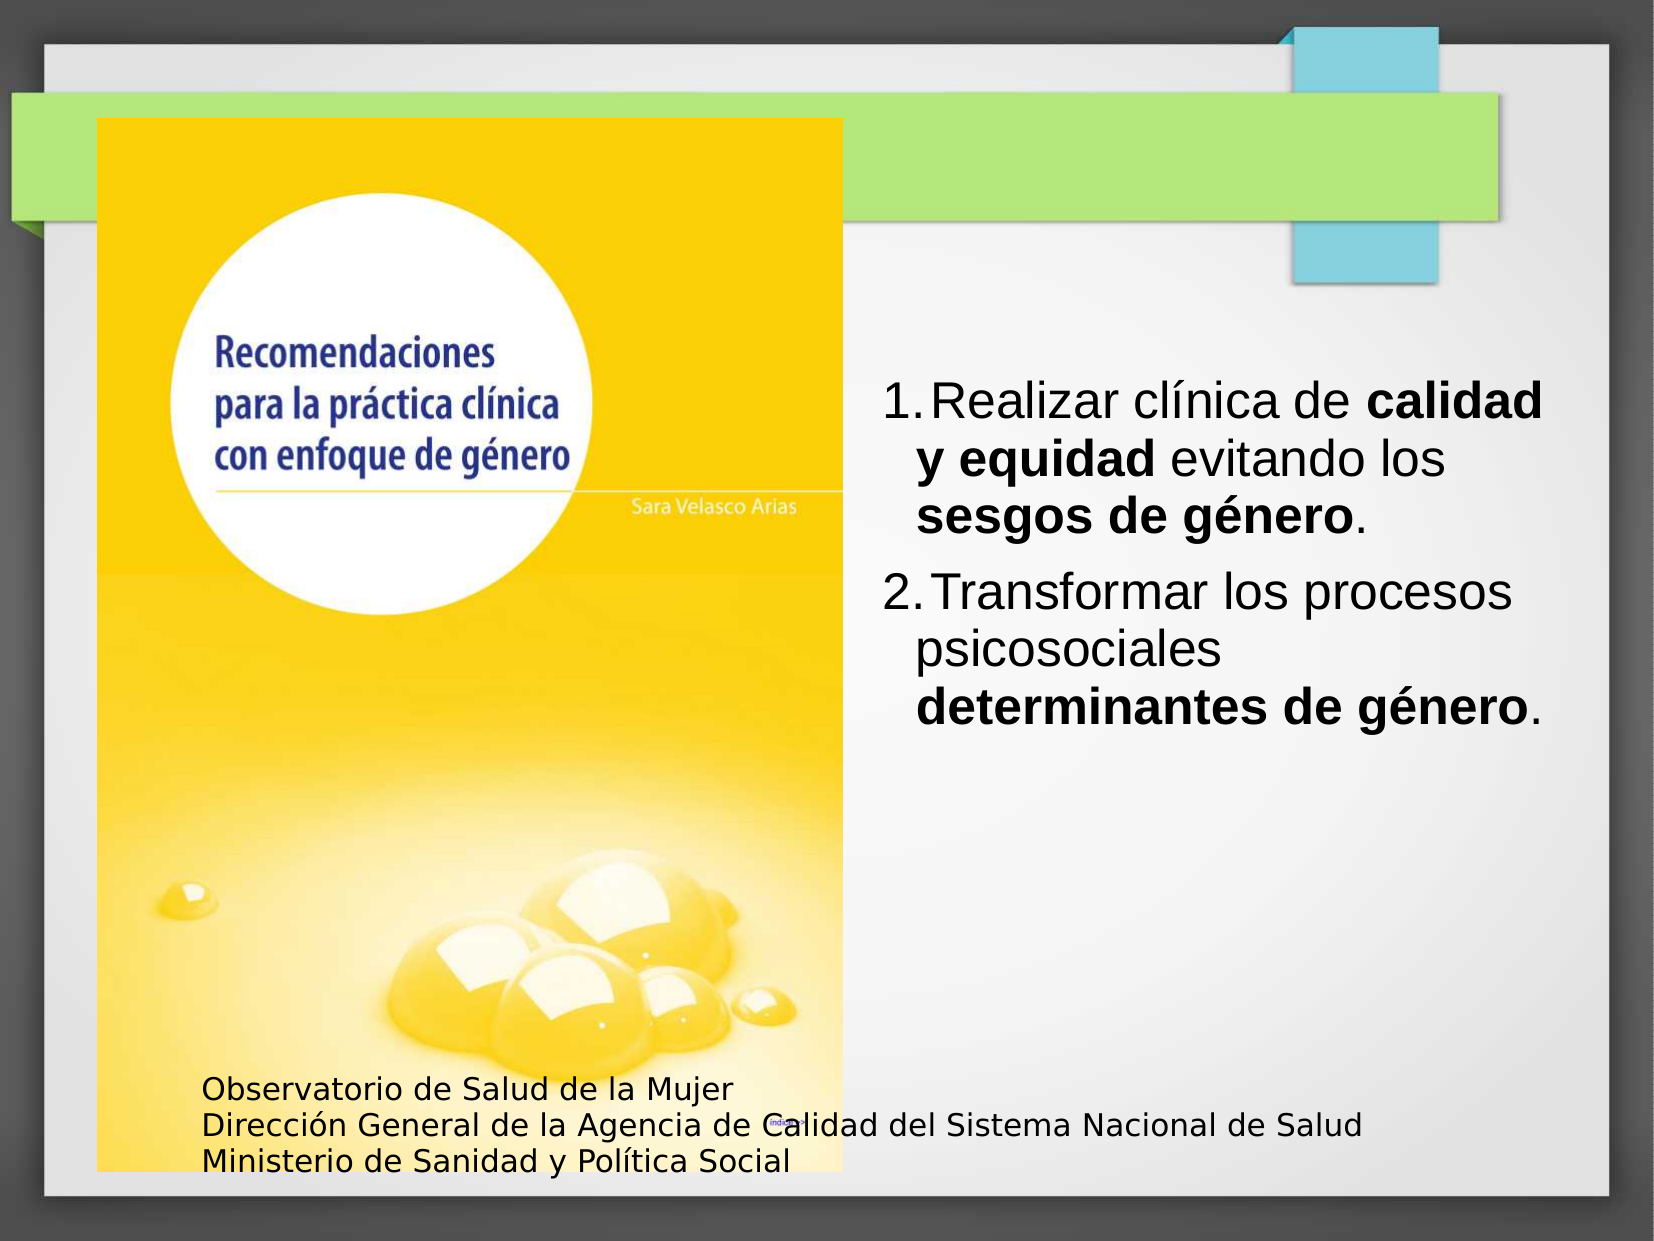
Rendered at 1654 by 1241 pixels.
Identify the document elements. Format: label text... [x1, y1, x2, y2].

text_box Observatorio de Salud de la Mujer Dirección General de la Agencia de Calidad del Sistema Nacional de Salud Ministerio de Sanidad y Política Social [186, 1063, 1612, 1229]
picture [0, 0, 1654, 1241]
list Realizar clínica de calidad y equidad evitando los sesgos de género. Transformar los procesos psicosociales determinantes de género. [871, 372, 1571, 743]
